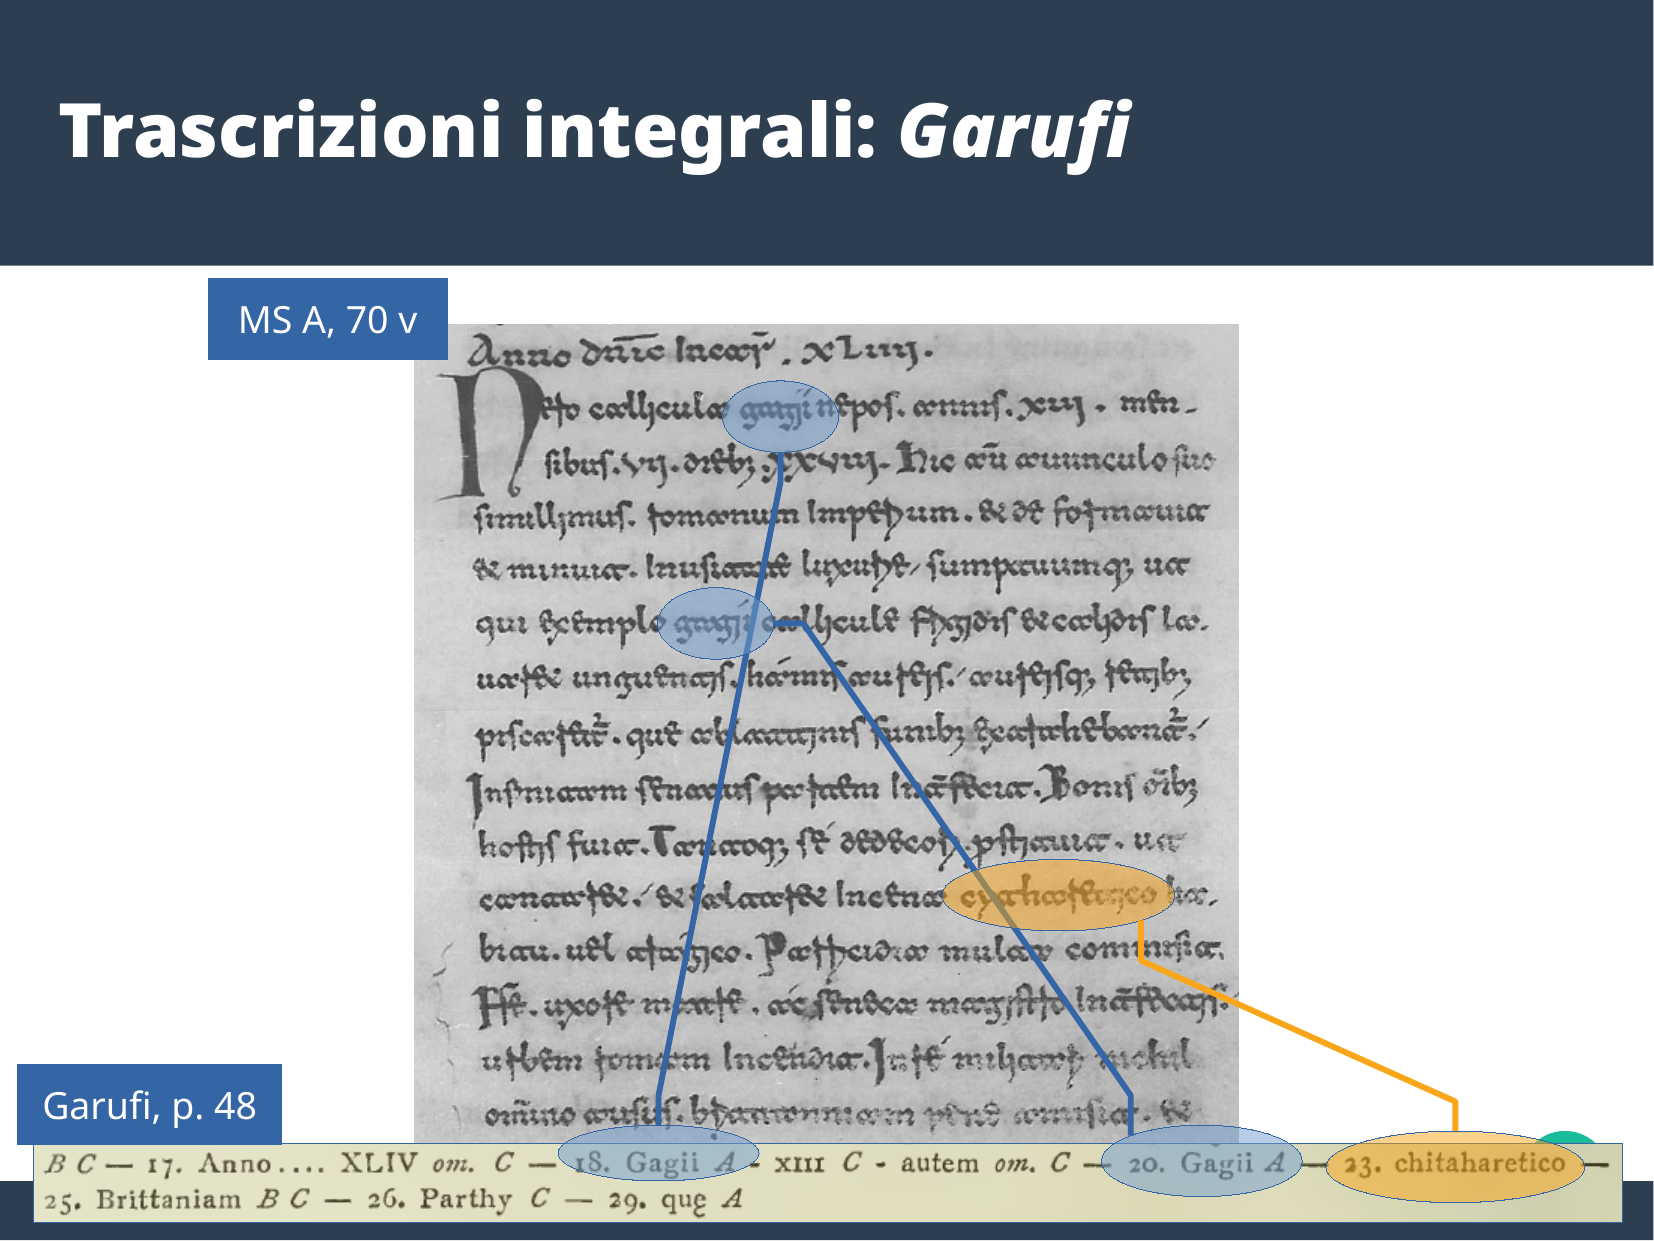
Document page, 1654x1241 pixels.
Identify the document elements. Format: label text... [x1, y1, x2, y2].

text_box [1101, 1125, 1303, 1197]
text_box [1325, 1131, 1585, 1203]
picture [33, 324, 1623, 1223]
text_box [722, 380, 839, 453]
text_box [941, 859, 1175, 931]
text_box [657, 587, 774, 660]
text_box [558, 1125, 760, 1181]
title Trascrizioni integrali: Garufi [59, 49, 1595, 207]
text_box Garufi, p. 48 [17, 1064, 282, 1145]
picture [1021, 922, 1239, 1134]
text_box MS A, 70 v [208, 278, 448, 360]
